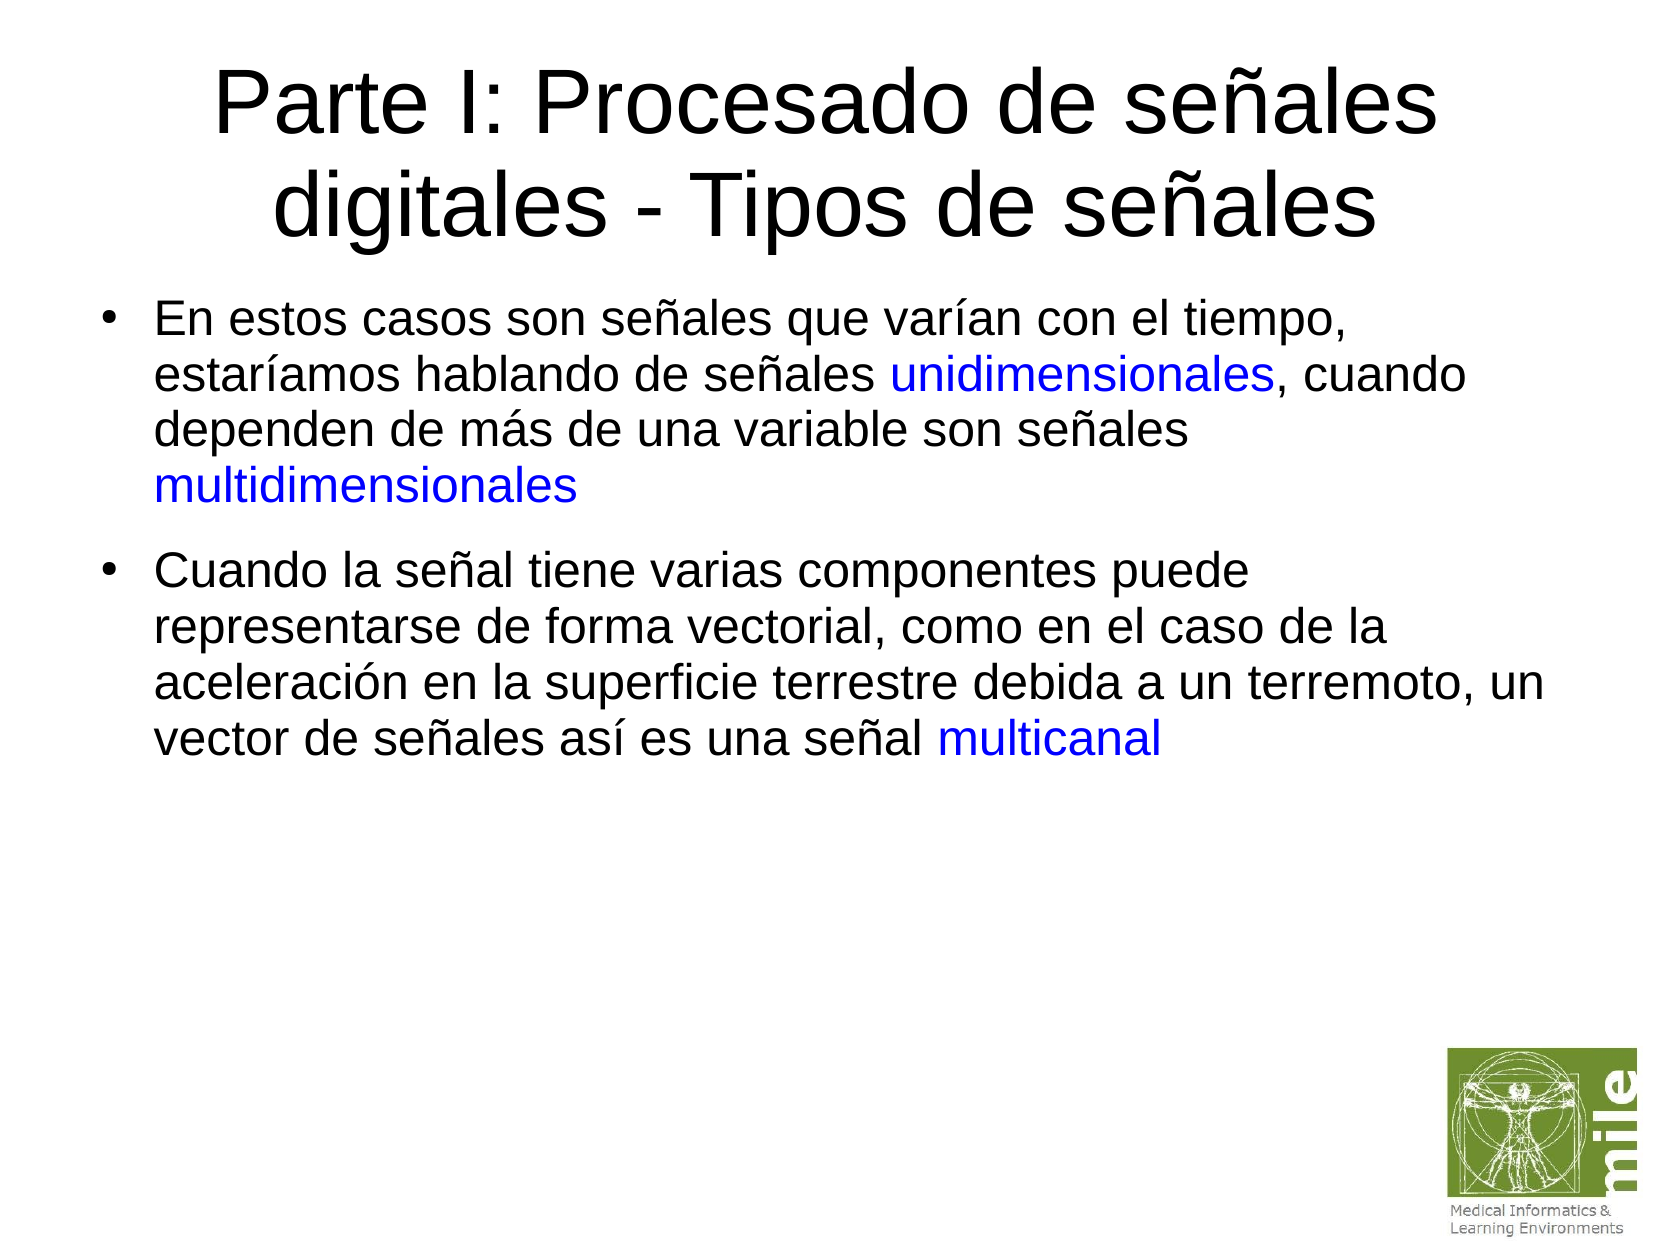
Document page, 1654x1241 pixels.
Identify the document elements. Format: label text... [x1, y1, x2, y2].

title Parte I: Procesado de señales digitales - Tipos de señales [82, 49, 1571, 257]
picture [1440, 1033, 1654, 1241]
list En estos casos son señales que varían con el tiempo, estaríamos hablando de señales unidimensionales, cuando dependen de más de una variable son señales multidimensionales Cuando la señal tiene varias componentes puede representarse de forma vectorial, como en el caso de la aceleración en la superficie terrestre debida a un terremoto, un vector de señales así es una señal multicanal [82, 290, 1571, 1109]
